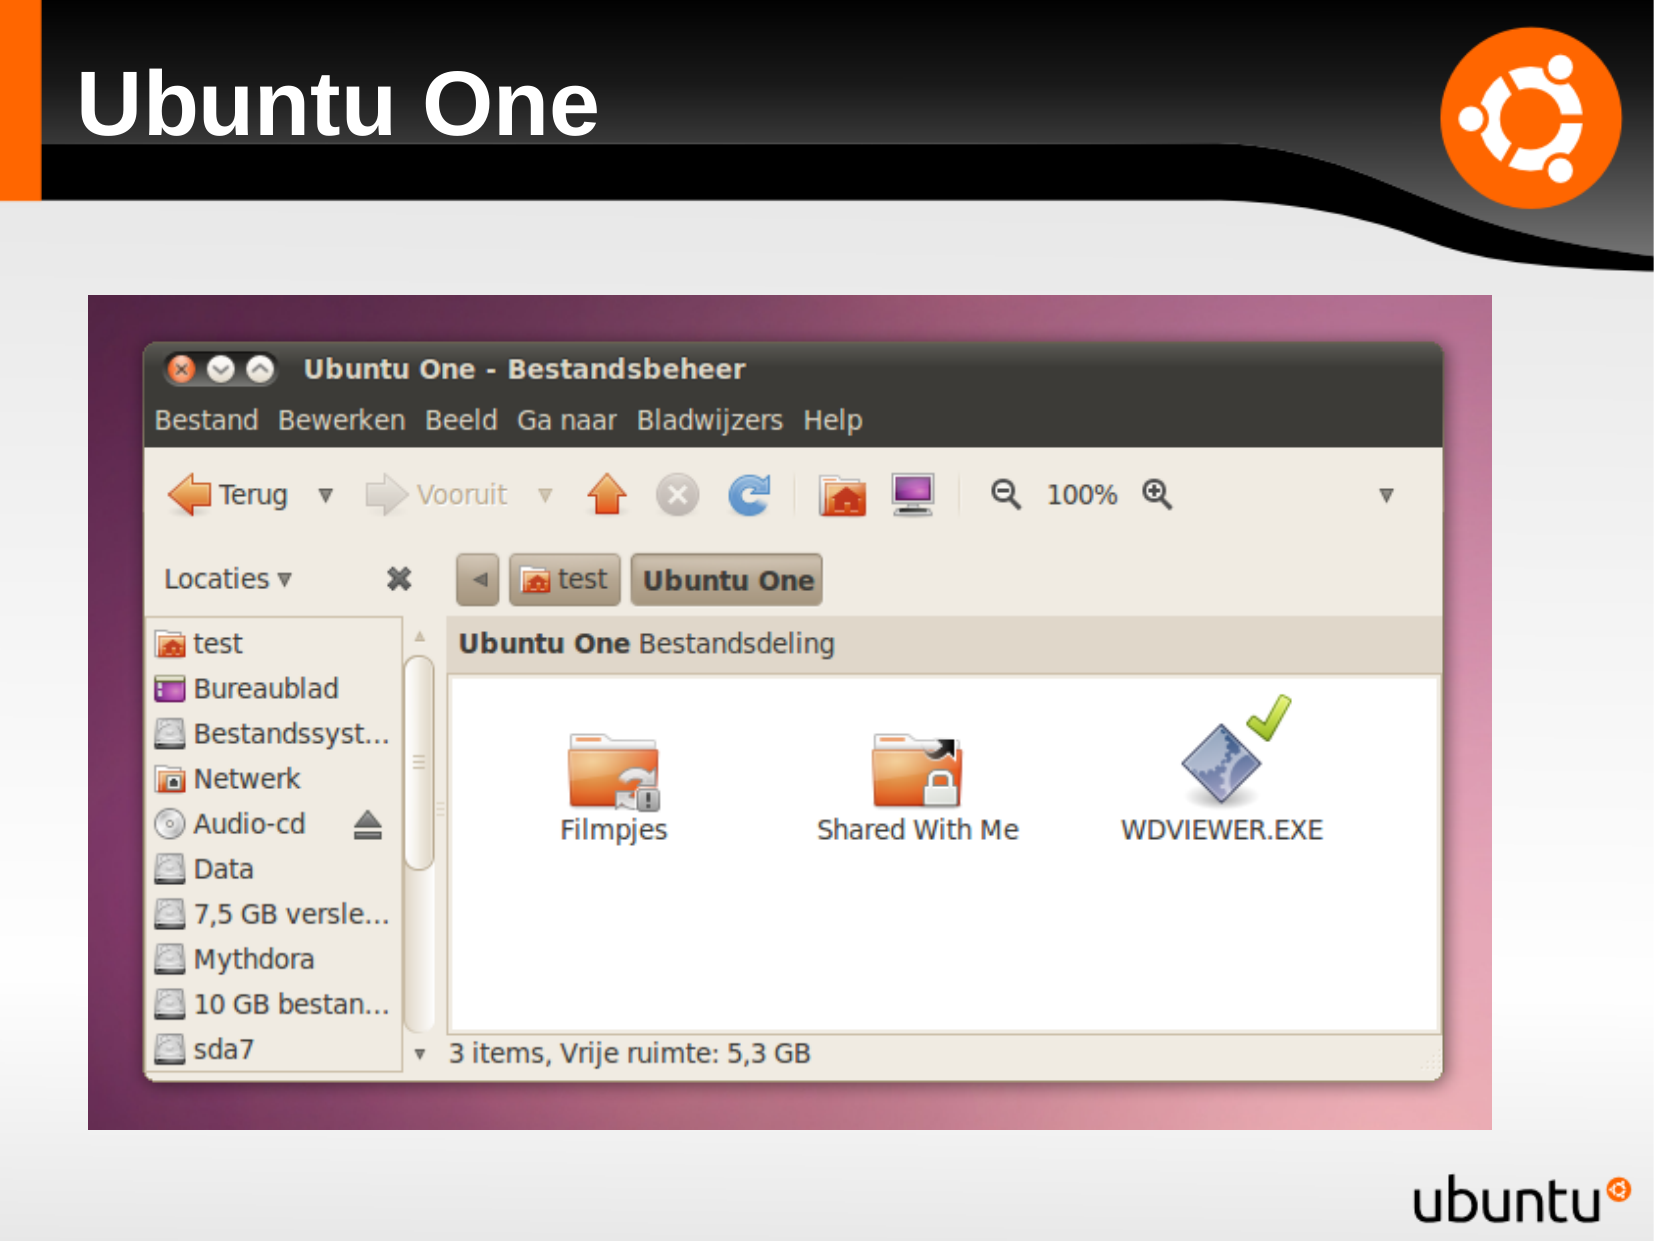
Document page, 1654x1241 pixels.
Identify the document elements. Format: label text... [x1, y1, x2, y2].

picture [0, 0, 1654, 1241]
title Ubuntu One [76, 7, 1565, 200]
